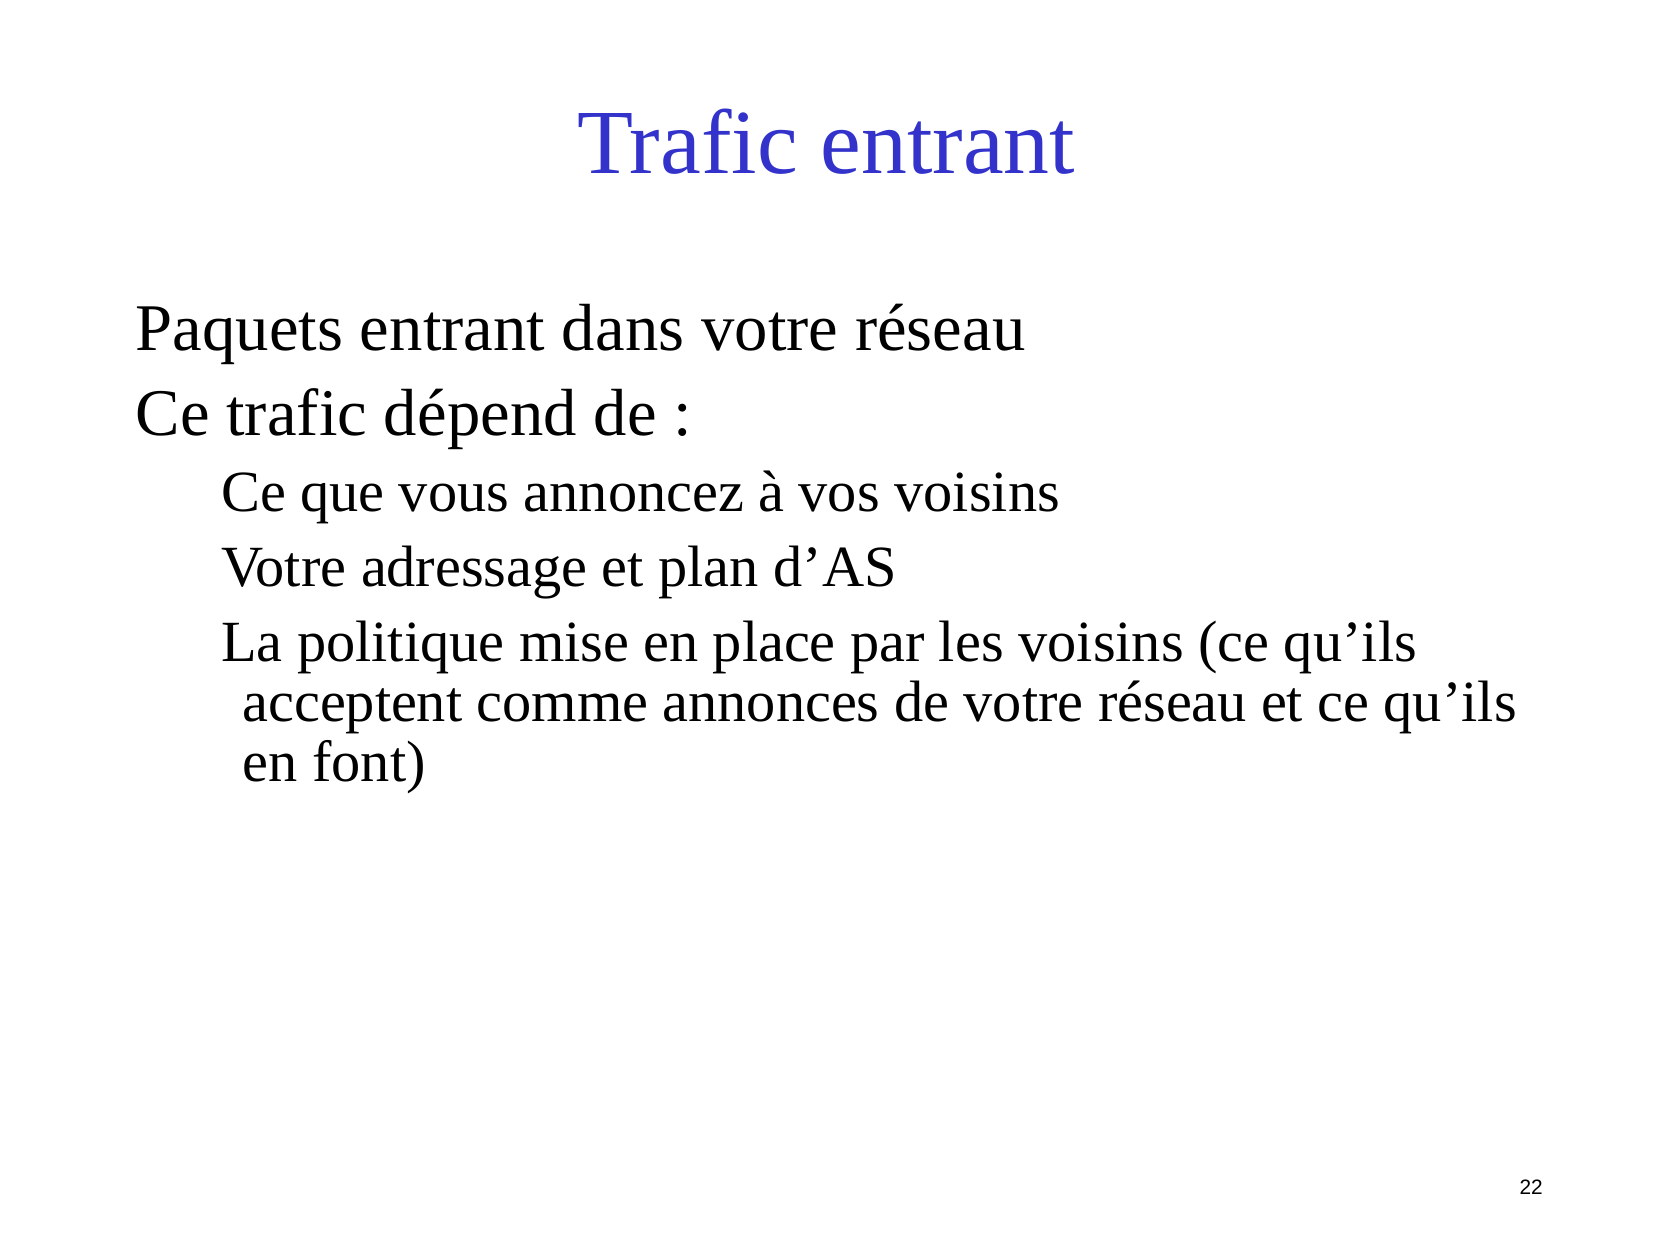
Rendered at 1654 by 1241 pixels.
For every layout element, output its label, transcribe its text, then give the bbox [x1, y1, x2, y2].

list Paquets entrant dans votre réseau Ce trafic dépend de : Ce que vous annoncez à vos voisins Votre adressage et plan d’AS La politique mise en place par les voisins (ce qu’ils acceptent comme annonces de votre réseau et ce qu’ils en font)‏ [123, 289, 1557, 1131]
title Trafic entrant [123, 41, 1530, 249]
